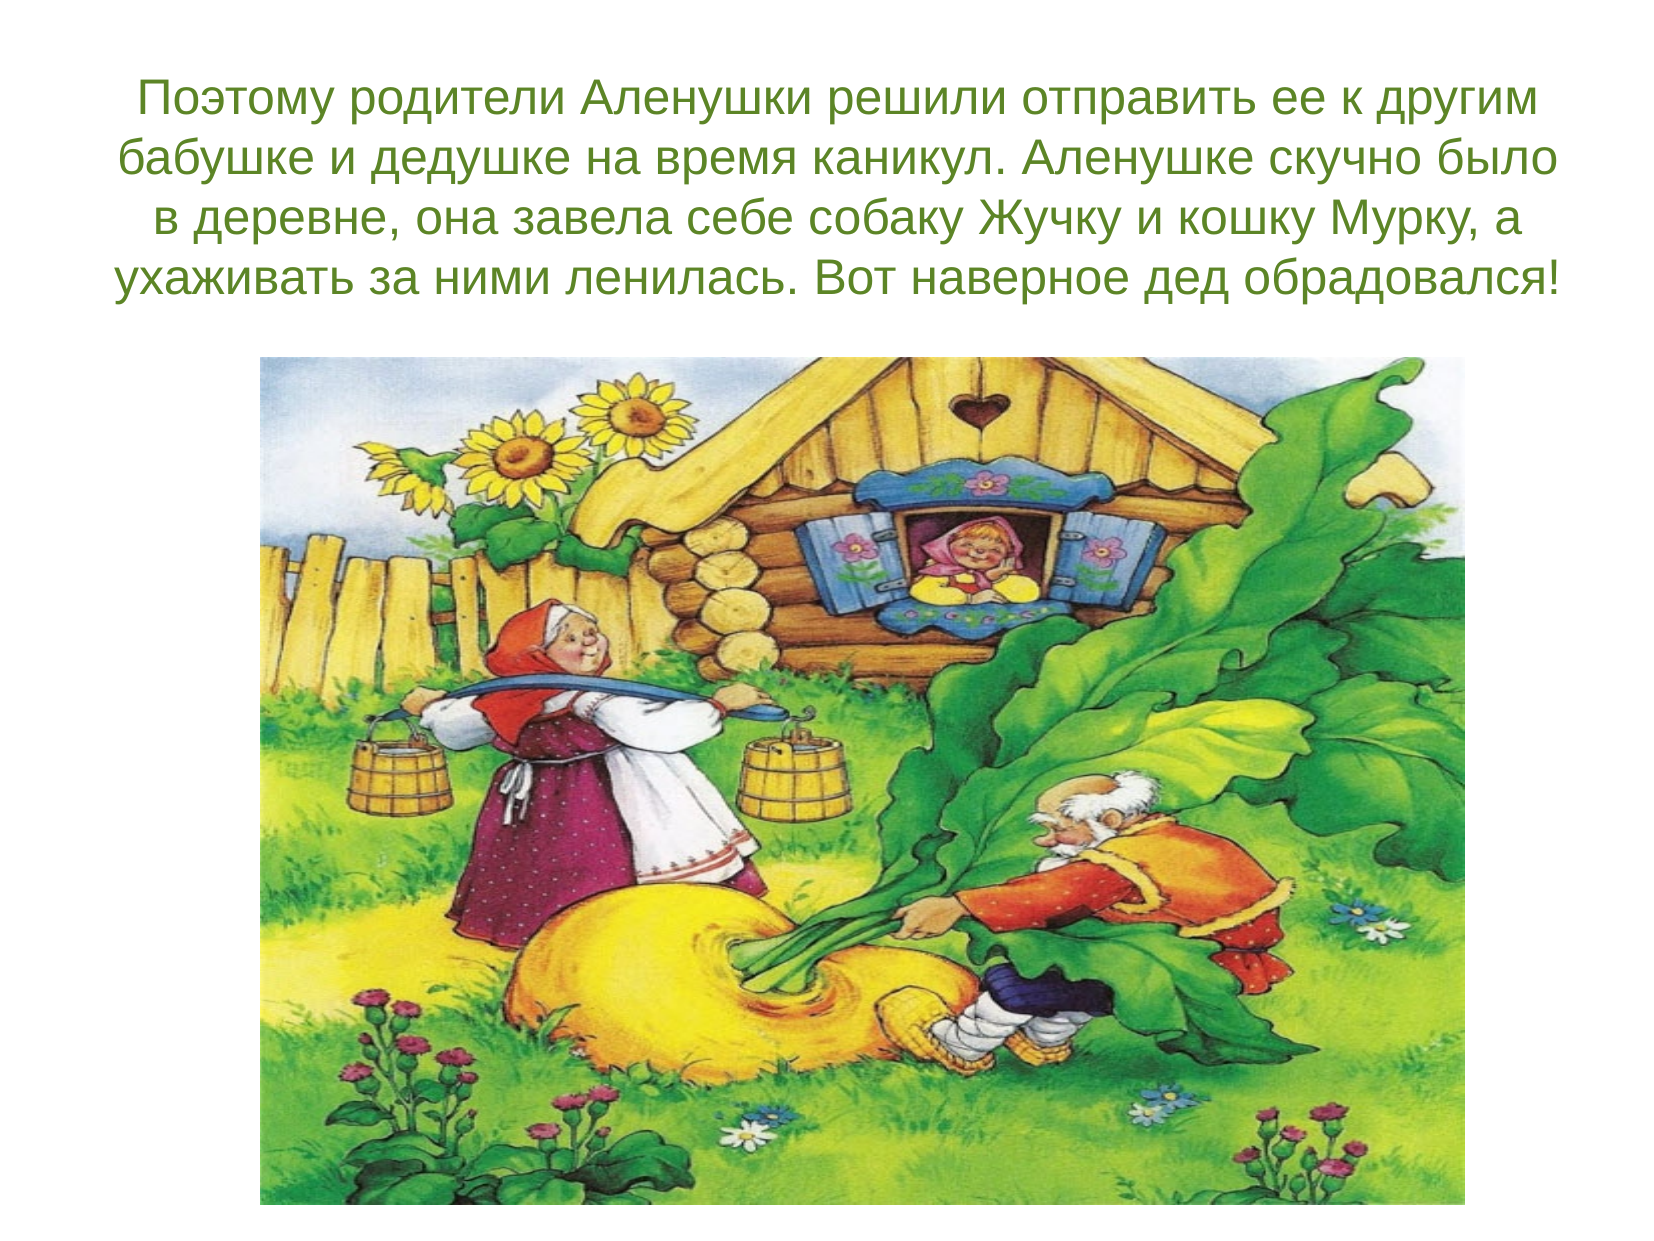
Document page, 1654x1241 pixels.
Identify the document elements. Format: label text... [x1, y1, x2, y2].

picture [260, 357, 1465, 1205]
title Поэтому родители Аленушки решили отправить ее к другим бабушке и дедушке на время каникул. Аленушке скучно было в деревне, она завела себе собаку Жучку и кошку Мурку, а ухаживать за ними ленилась. Вот наверное дед обрадовался! [97, 10, 1579, 359]
